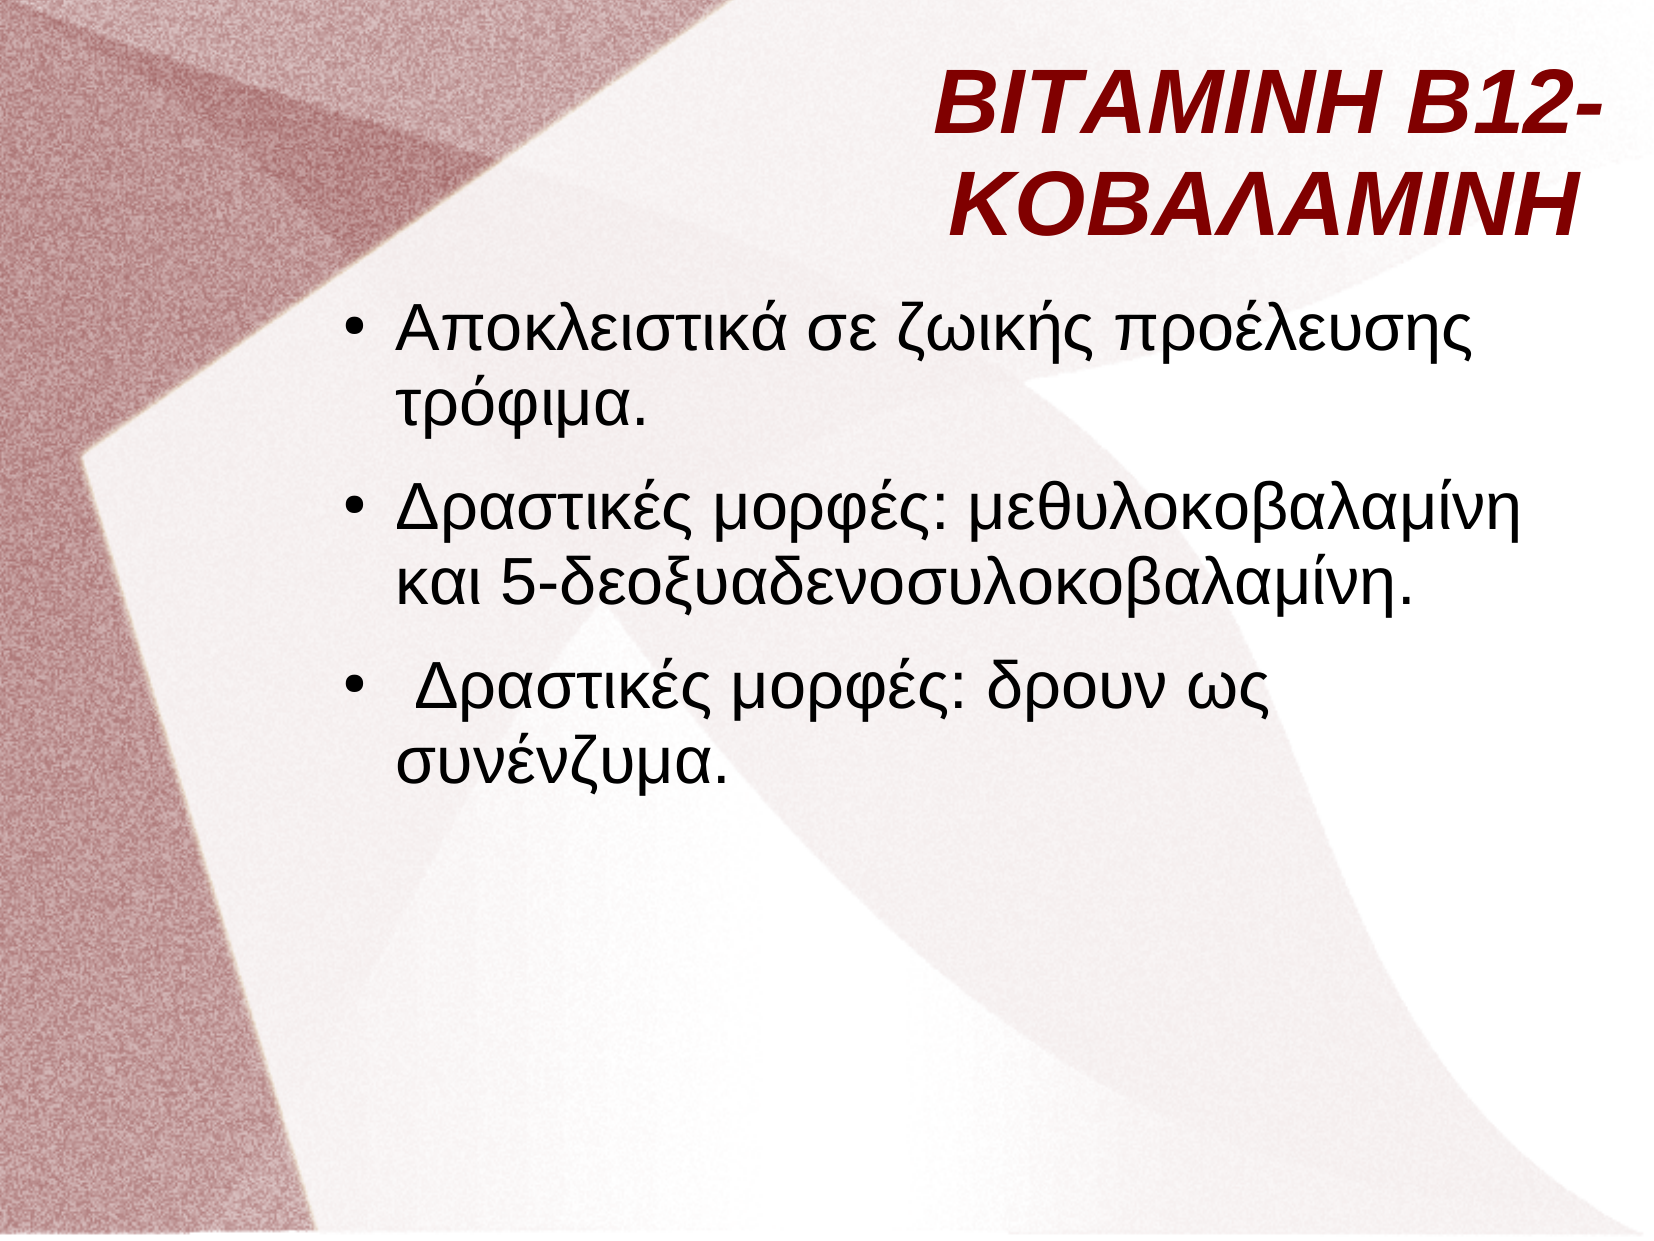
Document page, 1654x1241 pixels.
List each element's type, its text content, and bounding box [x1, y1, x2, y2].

picture [0, 0, 1654, 1241]
list Αποκλειστικά σε ζωικής προέλευσης τρόφιμα. Δραστικές μορφές: μεθυλοκοβαλαμίνη και 5-δεοξυαδενοσυλοκοβαλαμίνη. Δραστικές μορφές: δρουν ως συνένζυμα. [324, 290, 1601, 916]
title ΒΙΤΑΜΙΝΗ Β12-ΚΟΒΑΛΑΜΙΝΗ [596, 49, 1607, 257]
